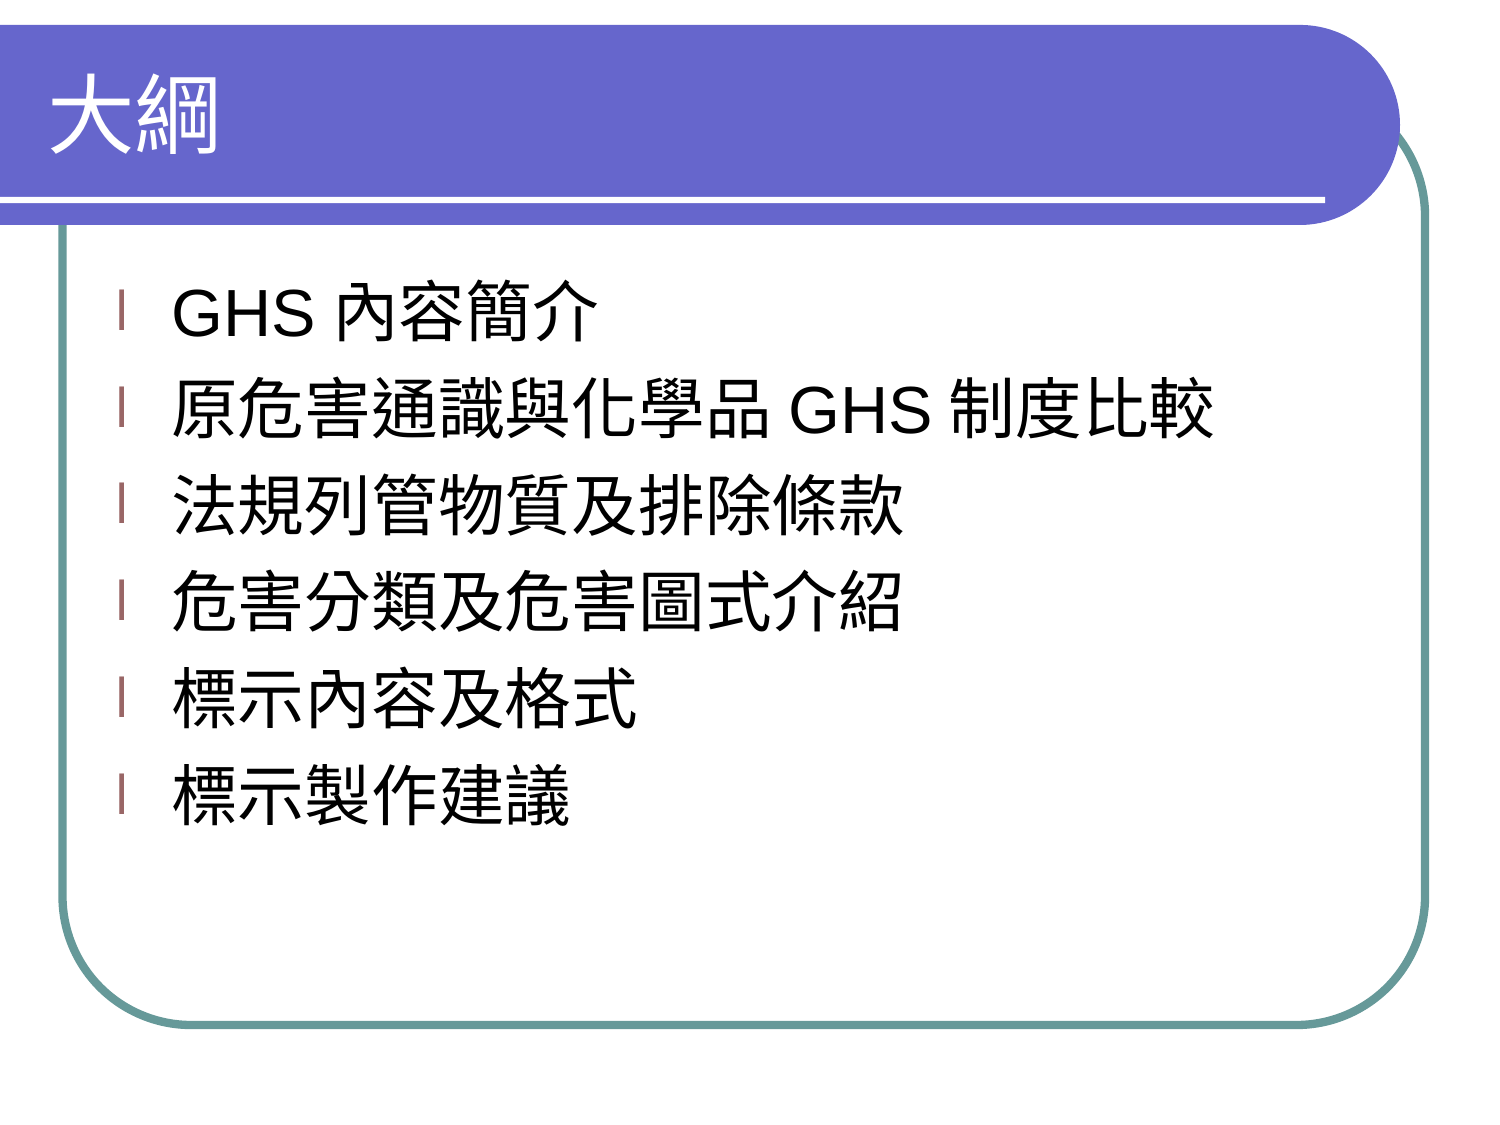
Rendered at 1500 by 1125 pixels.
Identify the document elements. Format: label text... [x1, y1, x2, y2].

title 大綱 [32, 37, 1347, 188]
list GHS內容簡介 原危害通識與化學品GHS制度比較 法規列管物質及排除條款 危害分類及危害圖式介紹 標示內容及格式 標示製作建議 [99, 262, 1400, 988]
